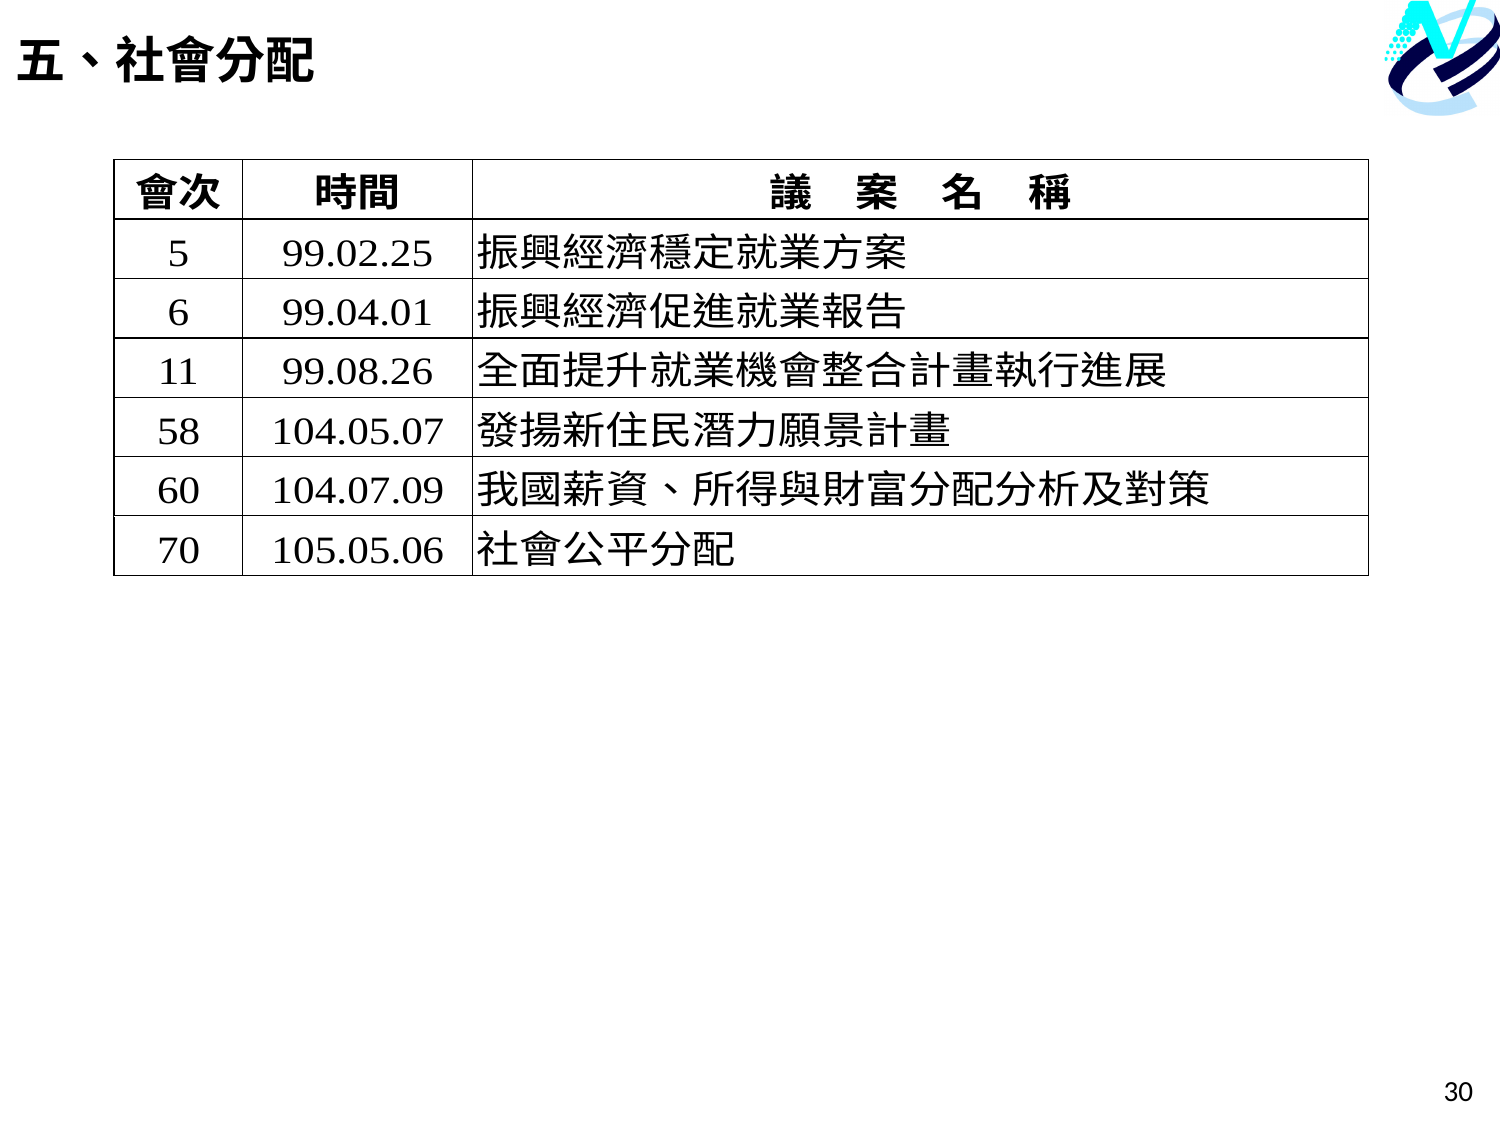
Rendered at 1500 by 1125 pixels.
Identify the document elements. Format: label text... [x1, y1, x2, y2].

chart [89, 159, 1395, 930]
text_box 五、社會分配 [0, 21, 556, 97]
